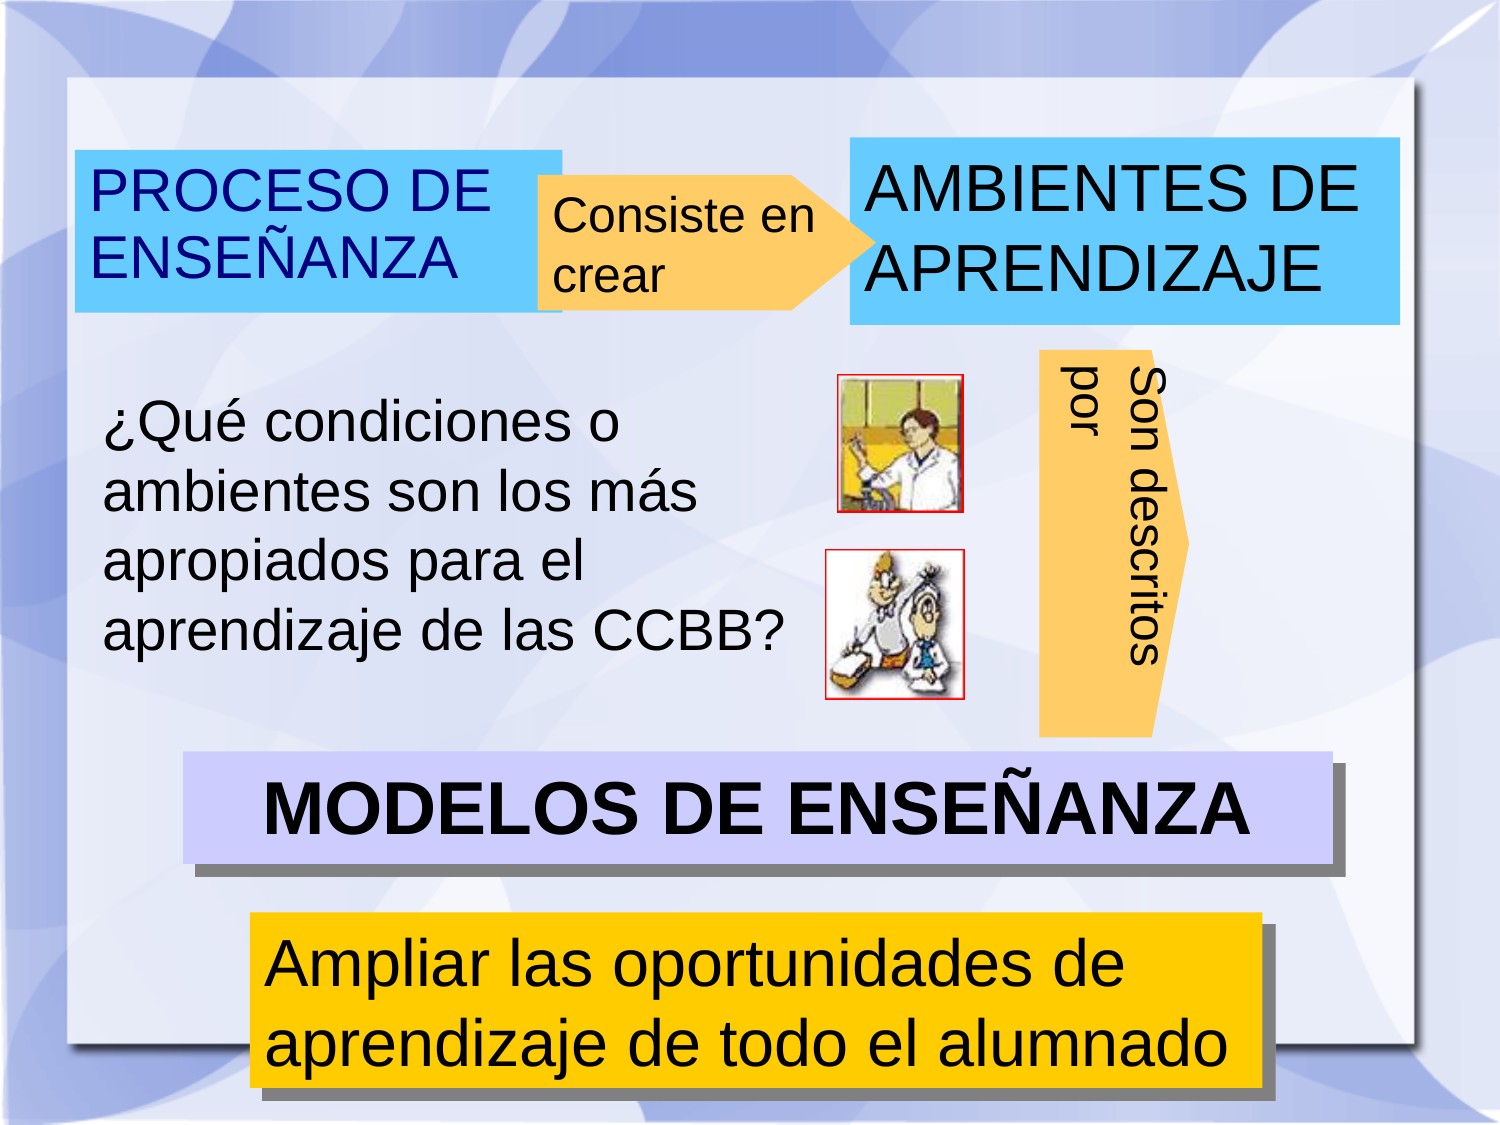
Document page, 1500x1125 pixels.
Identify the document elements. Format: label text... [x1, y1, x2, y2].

text_box Ampliar las oportunidades de aprendizaje de todo el alumnado [249, 912, 1263, 1088]
text_box Son descritos por [1039, 349, 1190, 738]
list PROCESO DE ENSEÑANZA [74, 149, 563, 313]
text_box Consiste en crear [537, 174, 877, 311]
picture [0, 0, 1500, 1125]
text_box MODELOS DE ENSEÑANZA [183, 751, 1333, 864]
text_box AMBIENTES DE APRENDIZAJE [849, 137, 1401, 325]
text_box ¿Qué condiciones o ambientes son los más apropiados para el aprendizaje de las CCBB? [87, 374, 826, 671]
